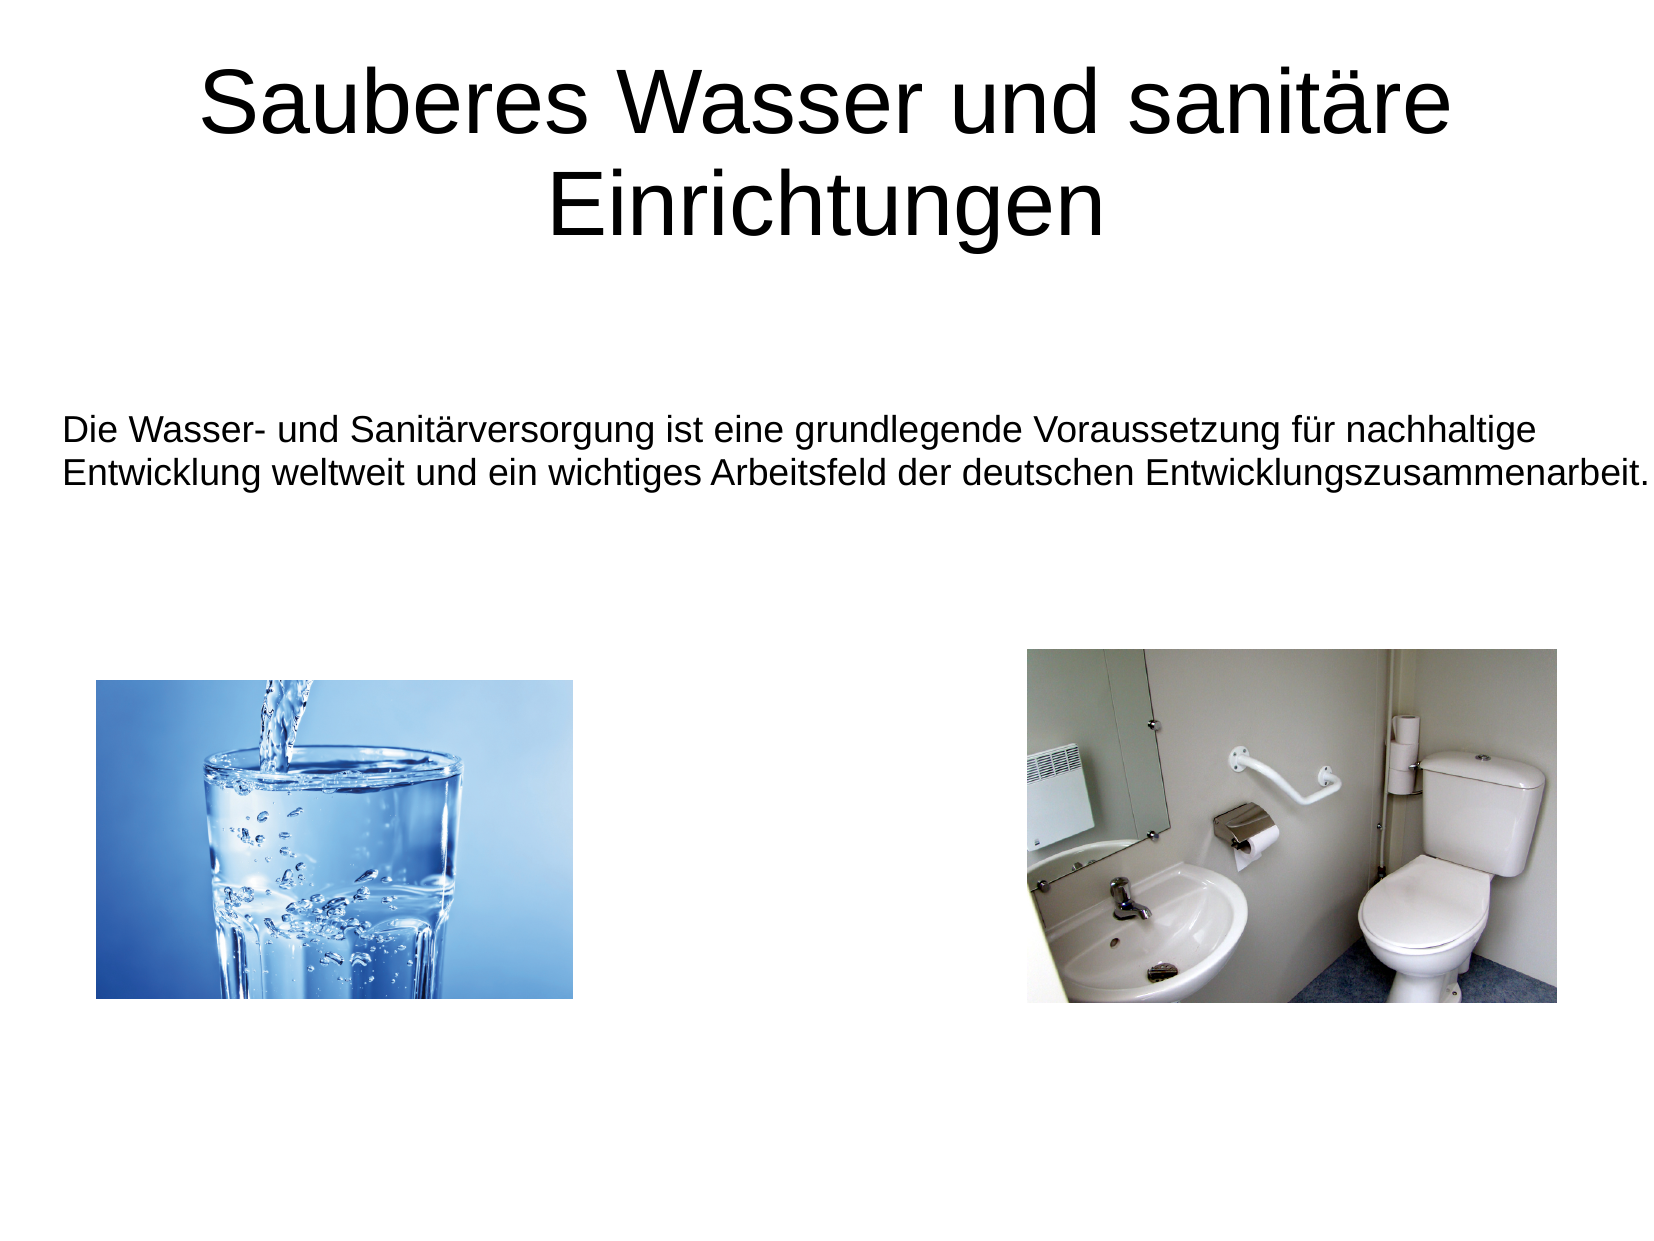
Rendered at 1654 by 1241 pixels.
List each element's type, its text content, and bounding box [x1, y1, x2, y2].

picture [1027, 649, 1557, 1003]
text_box Die Wasser- und Sanitärversorgung ist eine grundlegende Voraussetzung für nachhaltige Entwicklung weltweit und ein wichtiges Arbeitsfeld der deutschen Entwicklungszusammenarbeit. [47, 401, 1654, 631]
title Sauberes Wasser und sanitäre Einrichtungen [82, 49, 1571, 257]
picture [96, 680, 573, 999]
